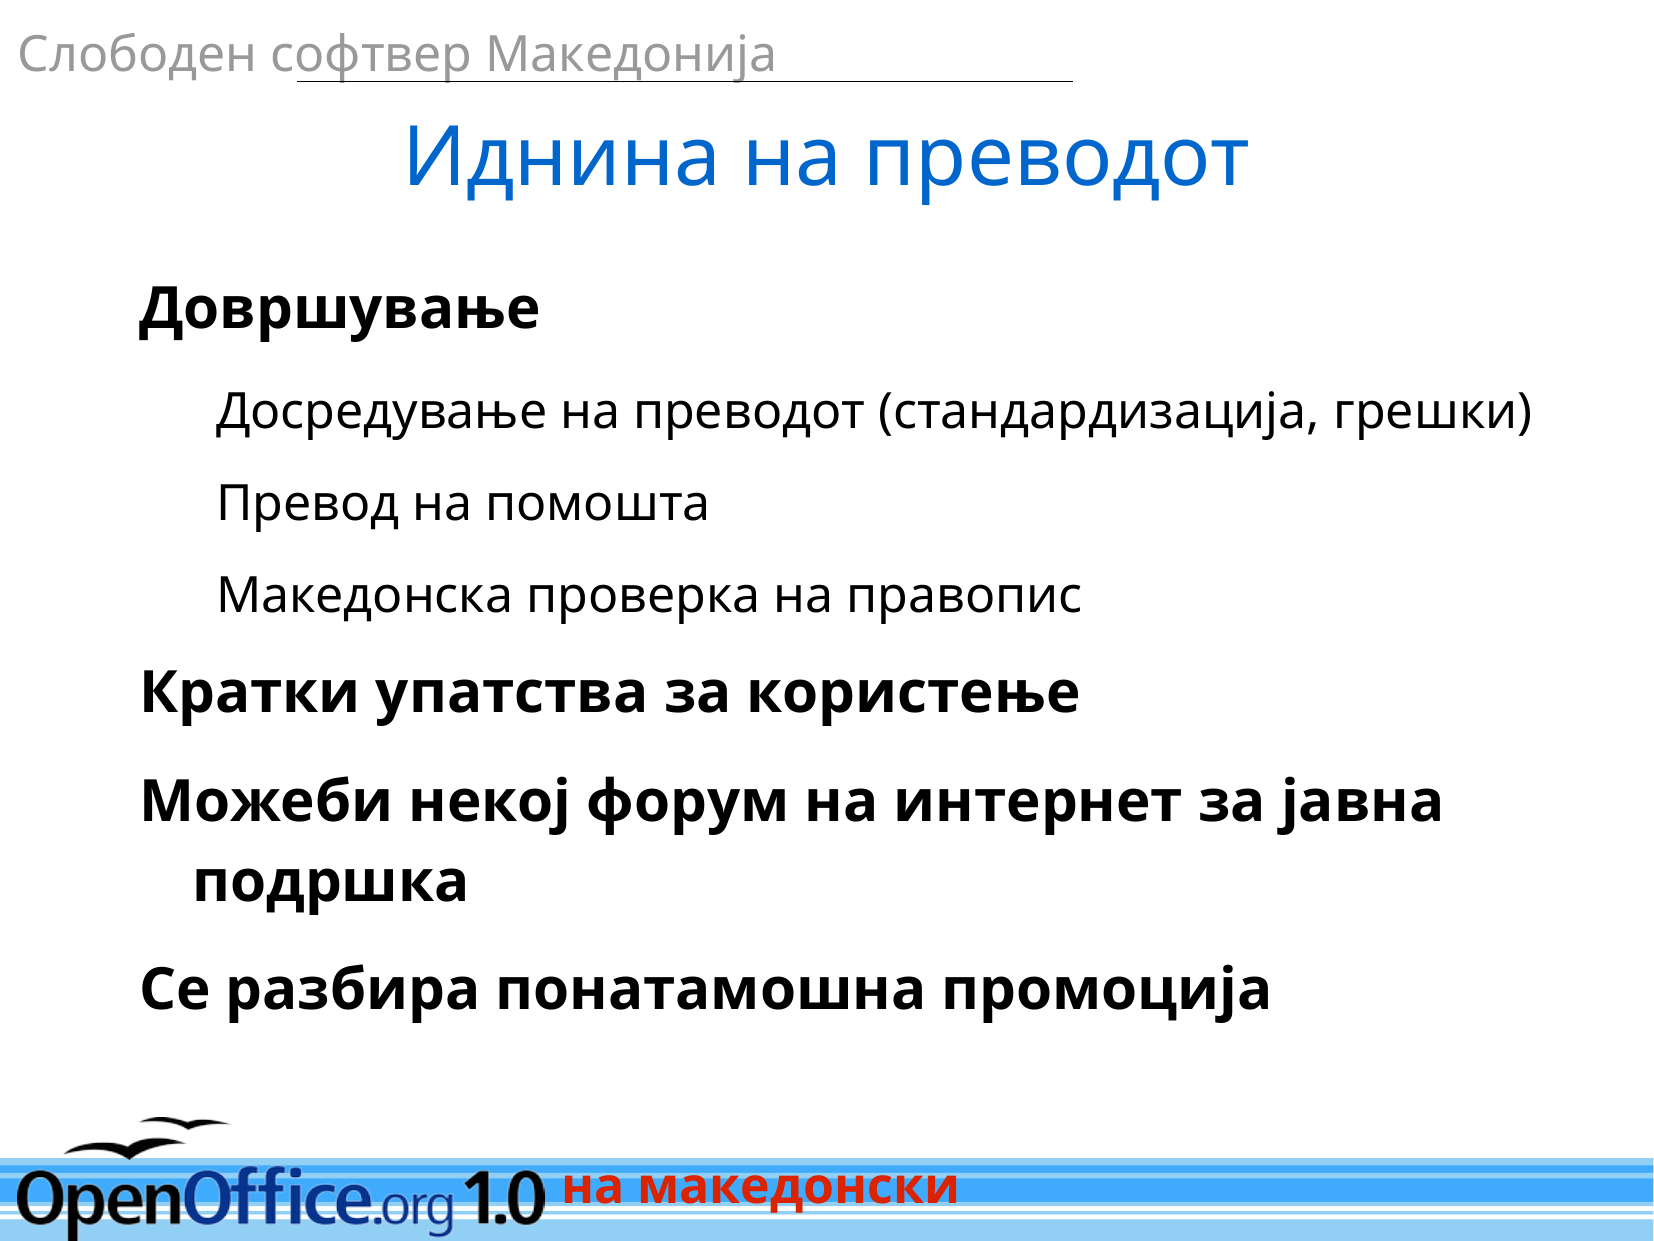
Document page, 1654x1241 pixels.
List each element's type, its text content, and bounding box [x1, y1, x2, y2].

list Довршување Досредување на преводот (стандардизација, грешки) Превод на помошта Македонска проверка на правопис Кратки упатства за користење Можеби некој форум на интернет за јавна подршка Се разбира понатамошна промоција [121, 266, 1534, 1127]
title Иднина на преводот [120, 49, 1533, 257]
picture [0, 1117, 1654, 1241]
